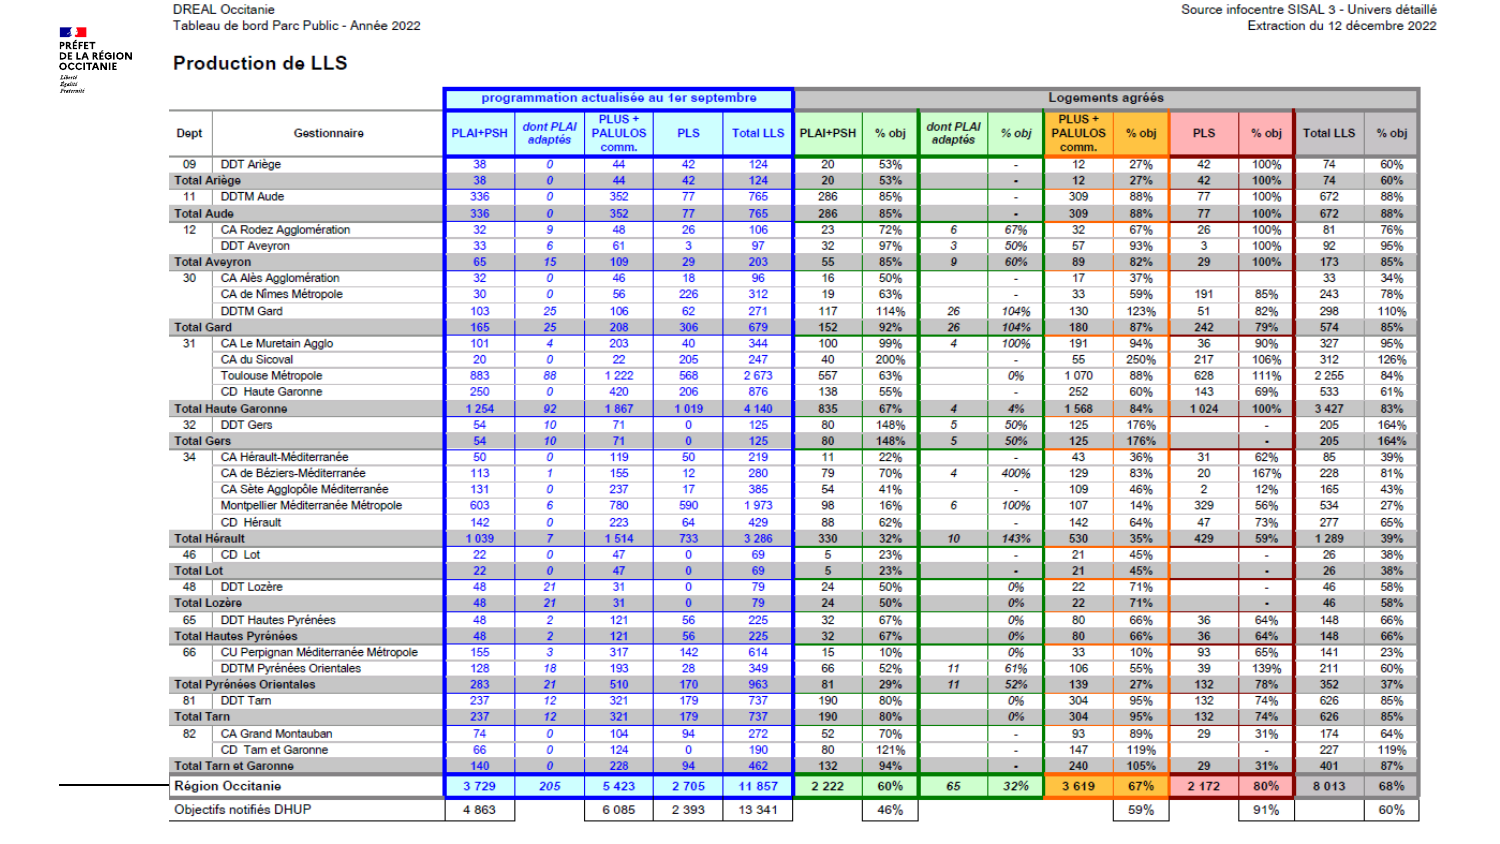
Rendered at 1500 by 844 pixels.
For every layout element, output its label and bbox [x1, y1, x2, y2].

picture [169, 0, 1441, 844]
